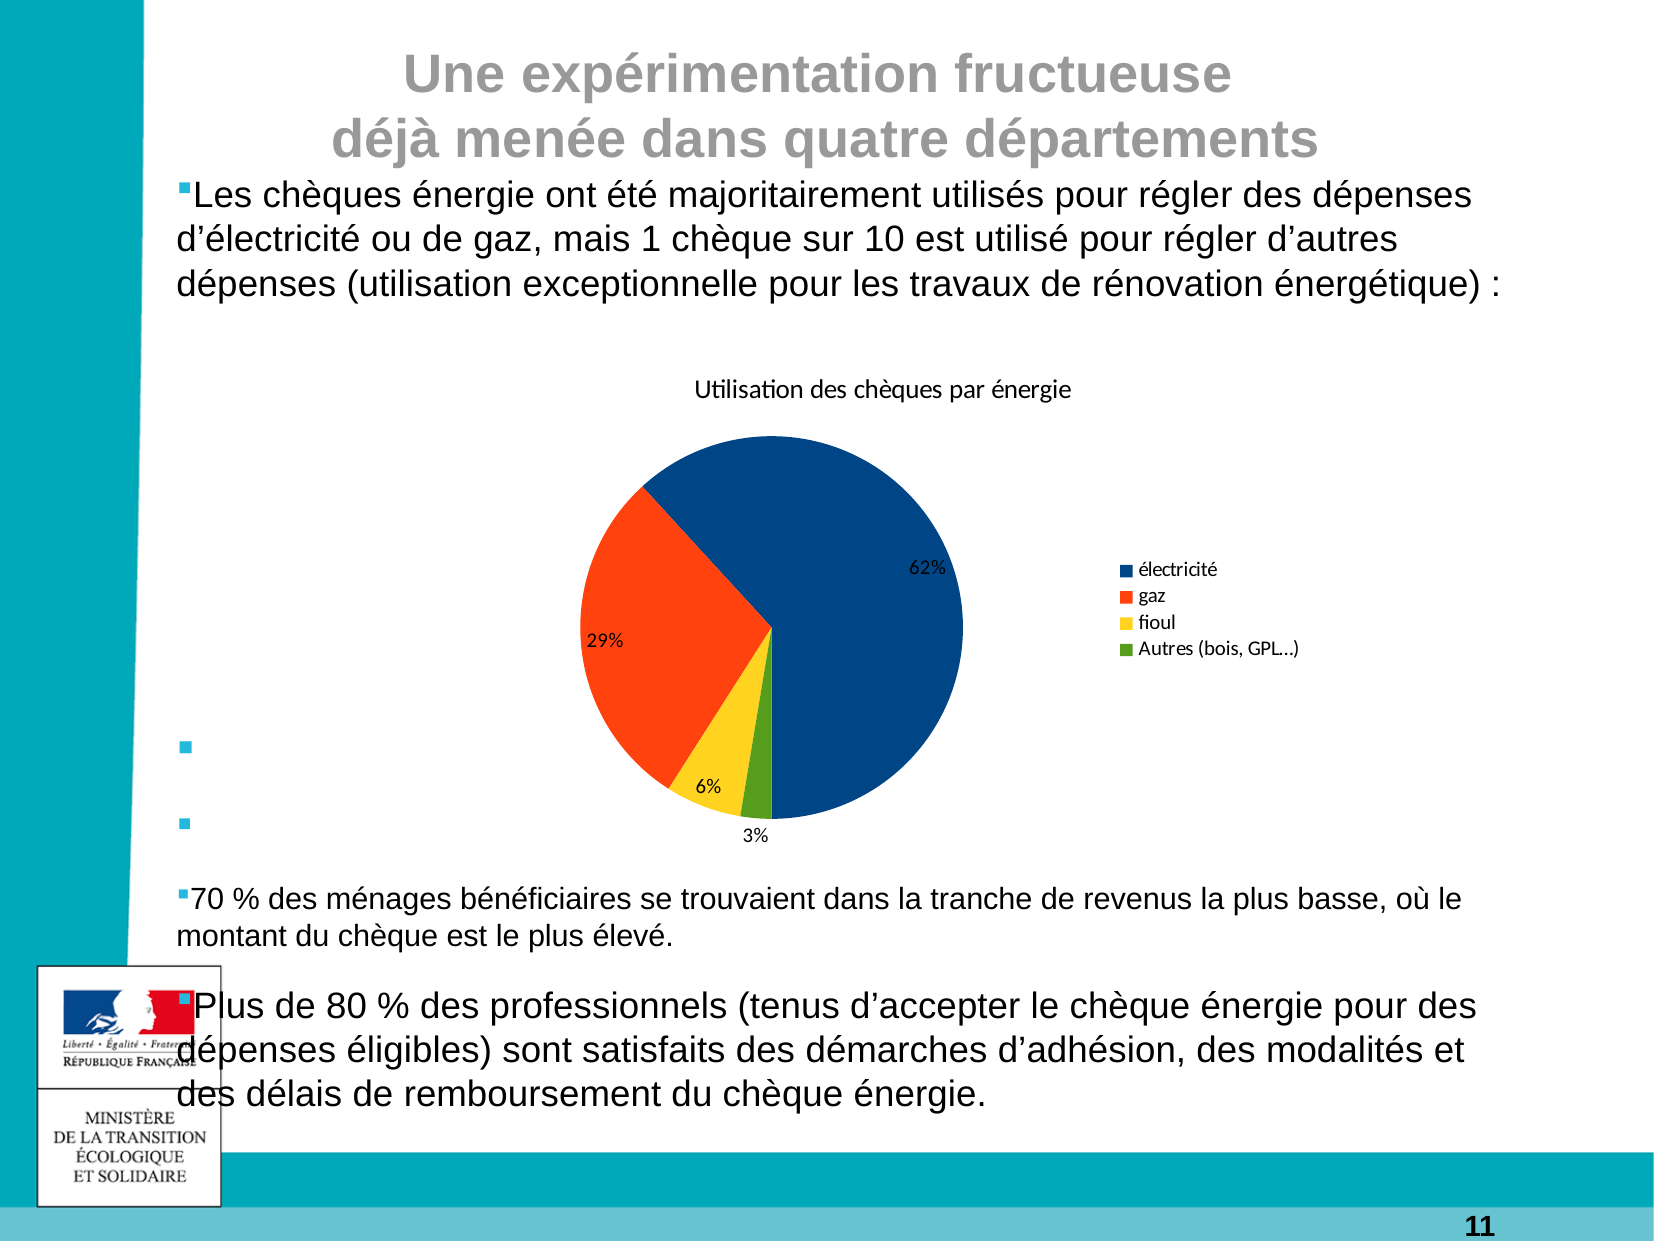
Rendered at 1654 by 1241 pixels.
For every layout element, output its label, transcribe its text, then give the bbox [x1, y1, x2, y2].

title Une expérimentation fructueuse déjà menée dans quatre départements [82, 0, 1571, 208]
chart [446, 351, 1319, 870]
text_box [1464, 1207, 1629, 1241]
list Les chèques énergie ont été majoritairement utilisés pour régler des dépenses d’électricité ou de gaz, mais 1 chèque sur 10 est utilisé pour régler d’autres dépenses (utilisation exceptionnelle pour les travaux de rénovation énergétique) : 70 % des ménages bénéficiaires se trouvaient dans la tranche de revenus la plus basse, où le montant du chèque est le plus élevé. Plus de 80 % des professionnels (tenus d’accepter le chèque énergie pour des dépenses éligibles) sont satisfaits des démarches d’adhésion, des modalités et des délais de remboursement du chèque énergie. [176, 208, 1506, 1154]
